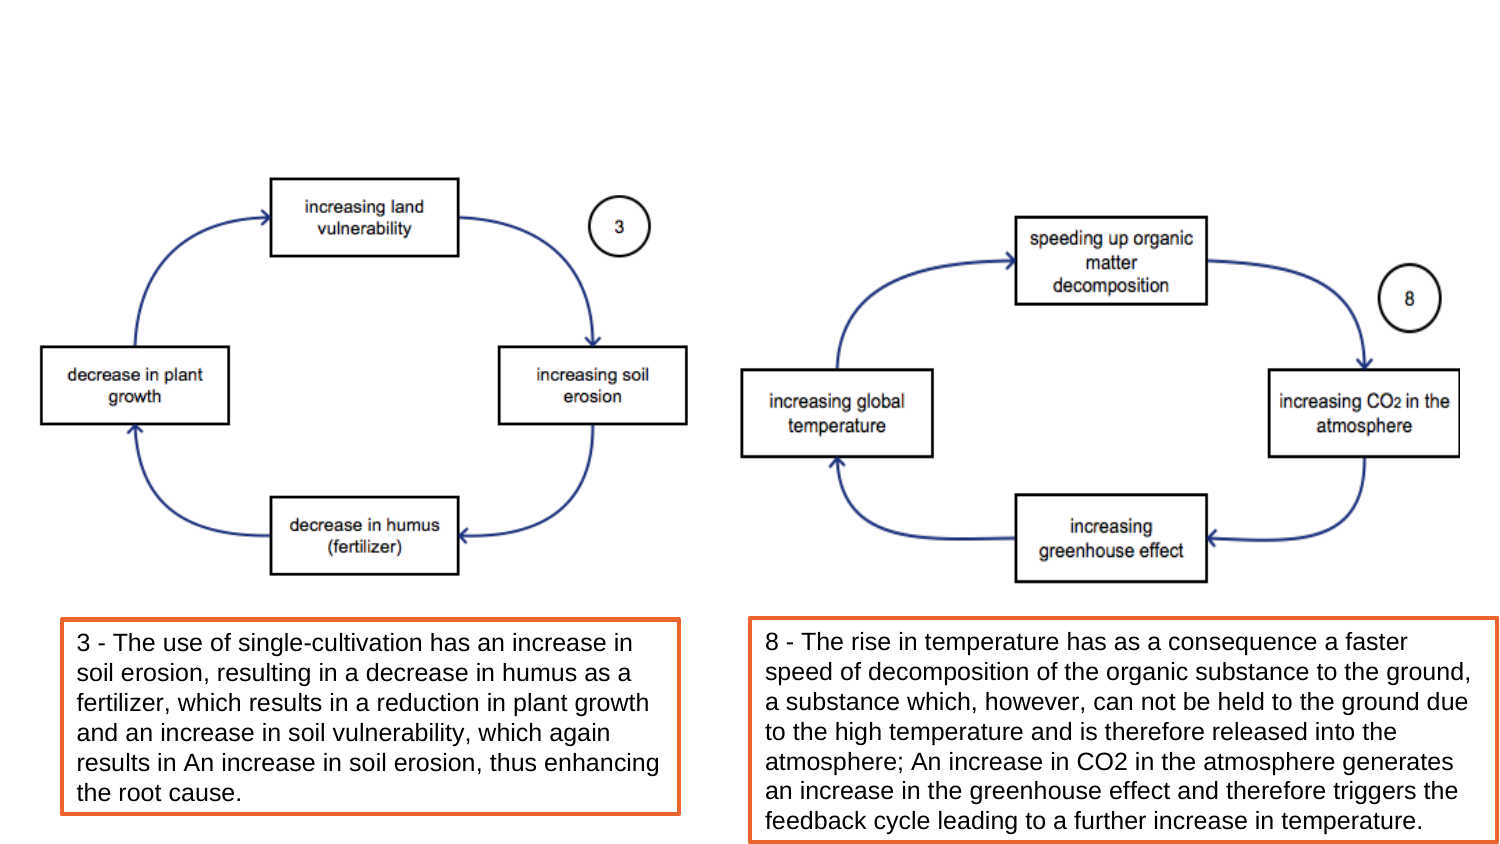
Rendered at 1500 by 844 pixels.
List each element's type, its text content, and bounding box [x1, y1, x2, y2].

picture [17, 152, 703, 588]
text_box 3 - The use of single-cultivation has an increase in soil erosion, resulting in a decrease in humus as a fertilizer, which results in a reduction in plant growth and an increase in soil vulnerability, which again results in An increase in soil erosion, thus enhancing the root cause. [62, 619, 679, 814]
text_box 8 - The rise in temperature has as a consequence a faster speed of decomposition of the organic substance to the ground, a substance which, however, can not be held to the ground due to the high temperature and is therefore released into the atmosphere; An increase in CO2 in the atmosphere generates an increase in the greenhouse effect and therefore triggers the feedback cycle leading to a further increase in temperature. [750, 618, 1497, 842]
picture [717, 152, 1460, 588]
